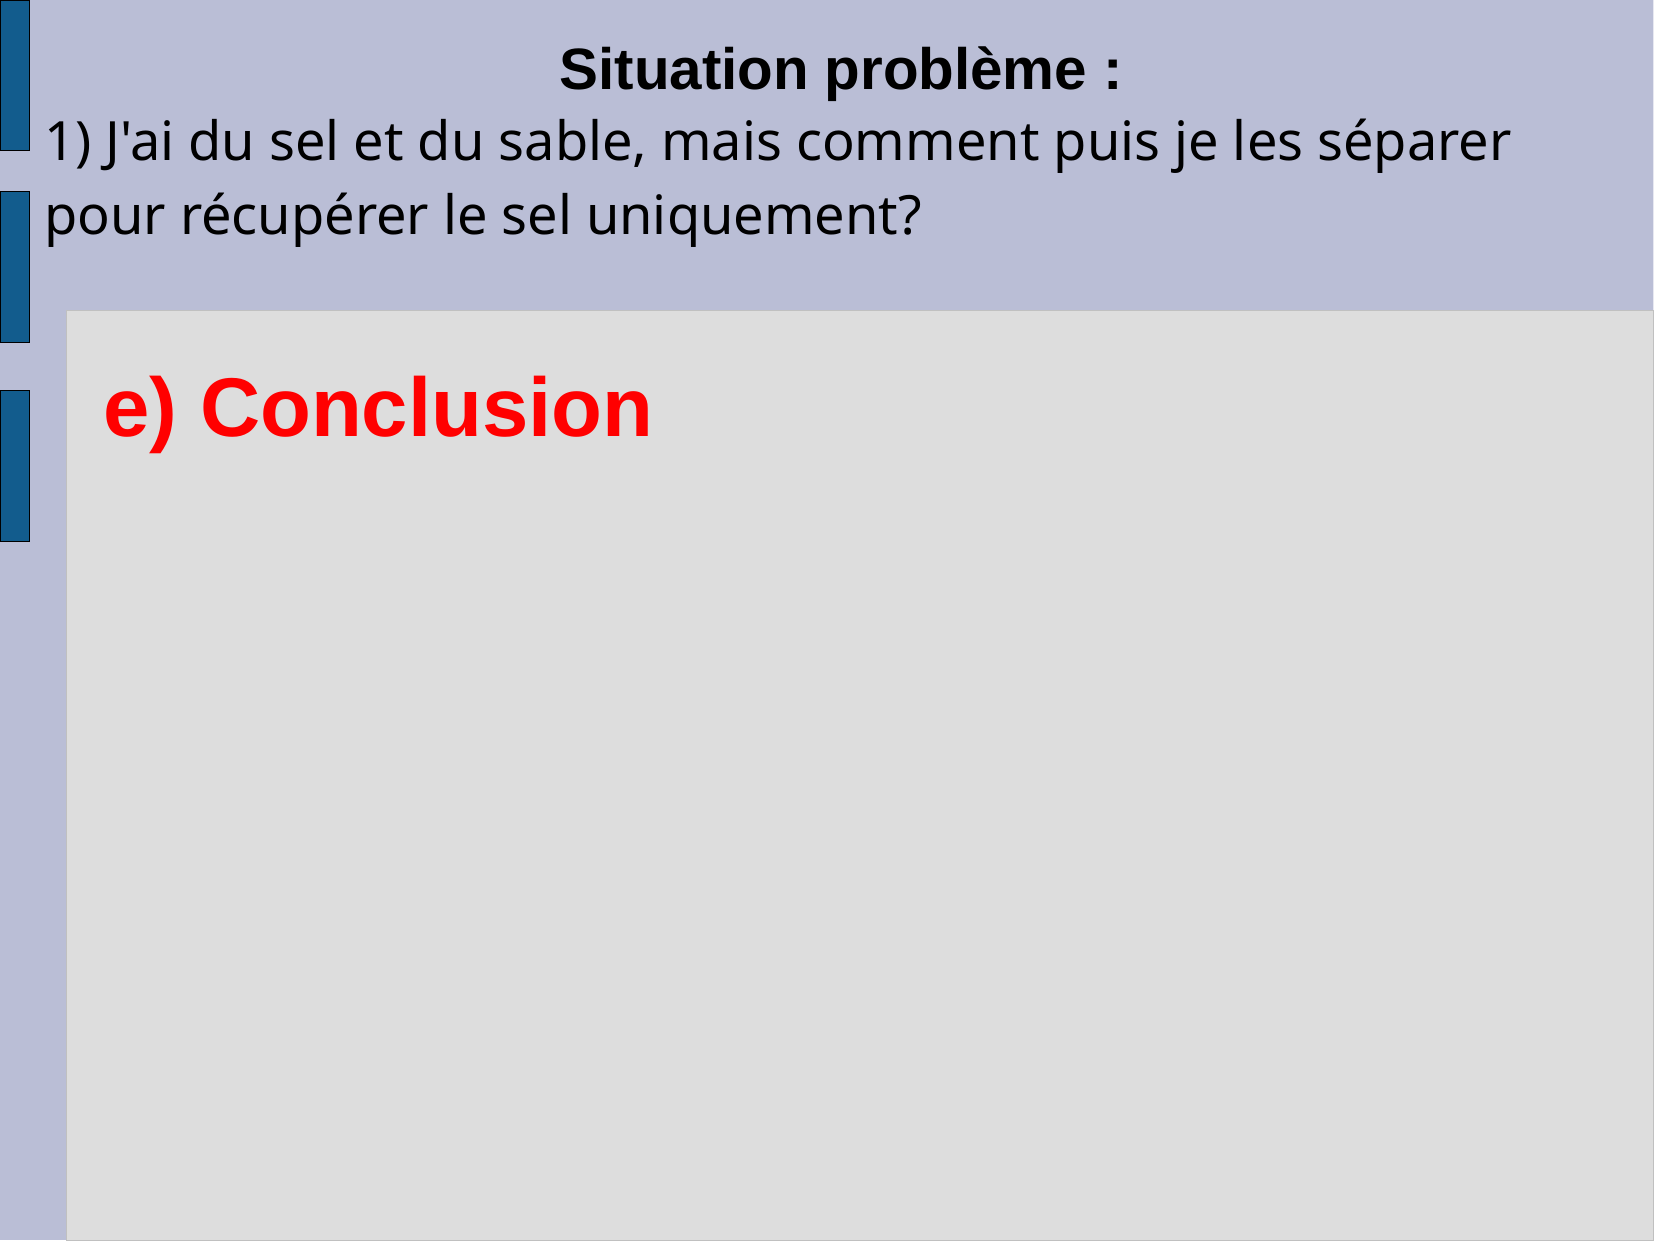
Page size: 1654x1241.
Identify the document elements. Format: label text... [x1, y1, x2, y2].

text_box Situation problème : 1) J'ai du sel et du sable, mais comment puis je les séparer pour récupérer le sel uniquement? [29, 29, 1654, 263]
text_box e) Conclusion [88, 354, 1625, 556]
